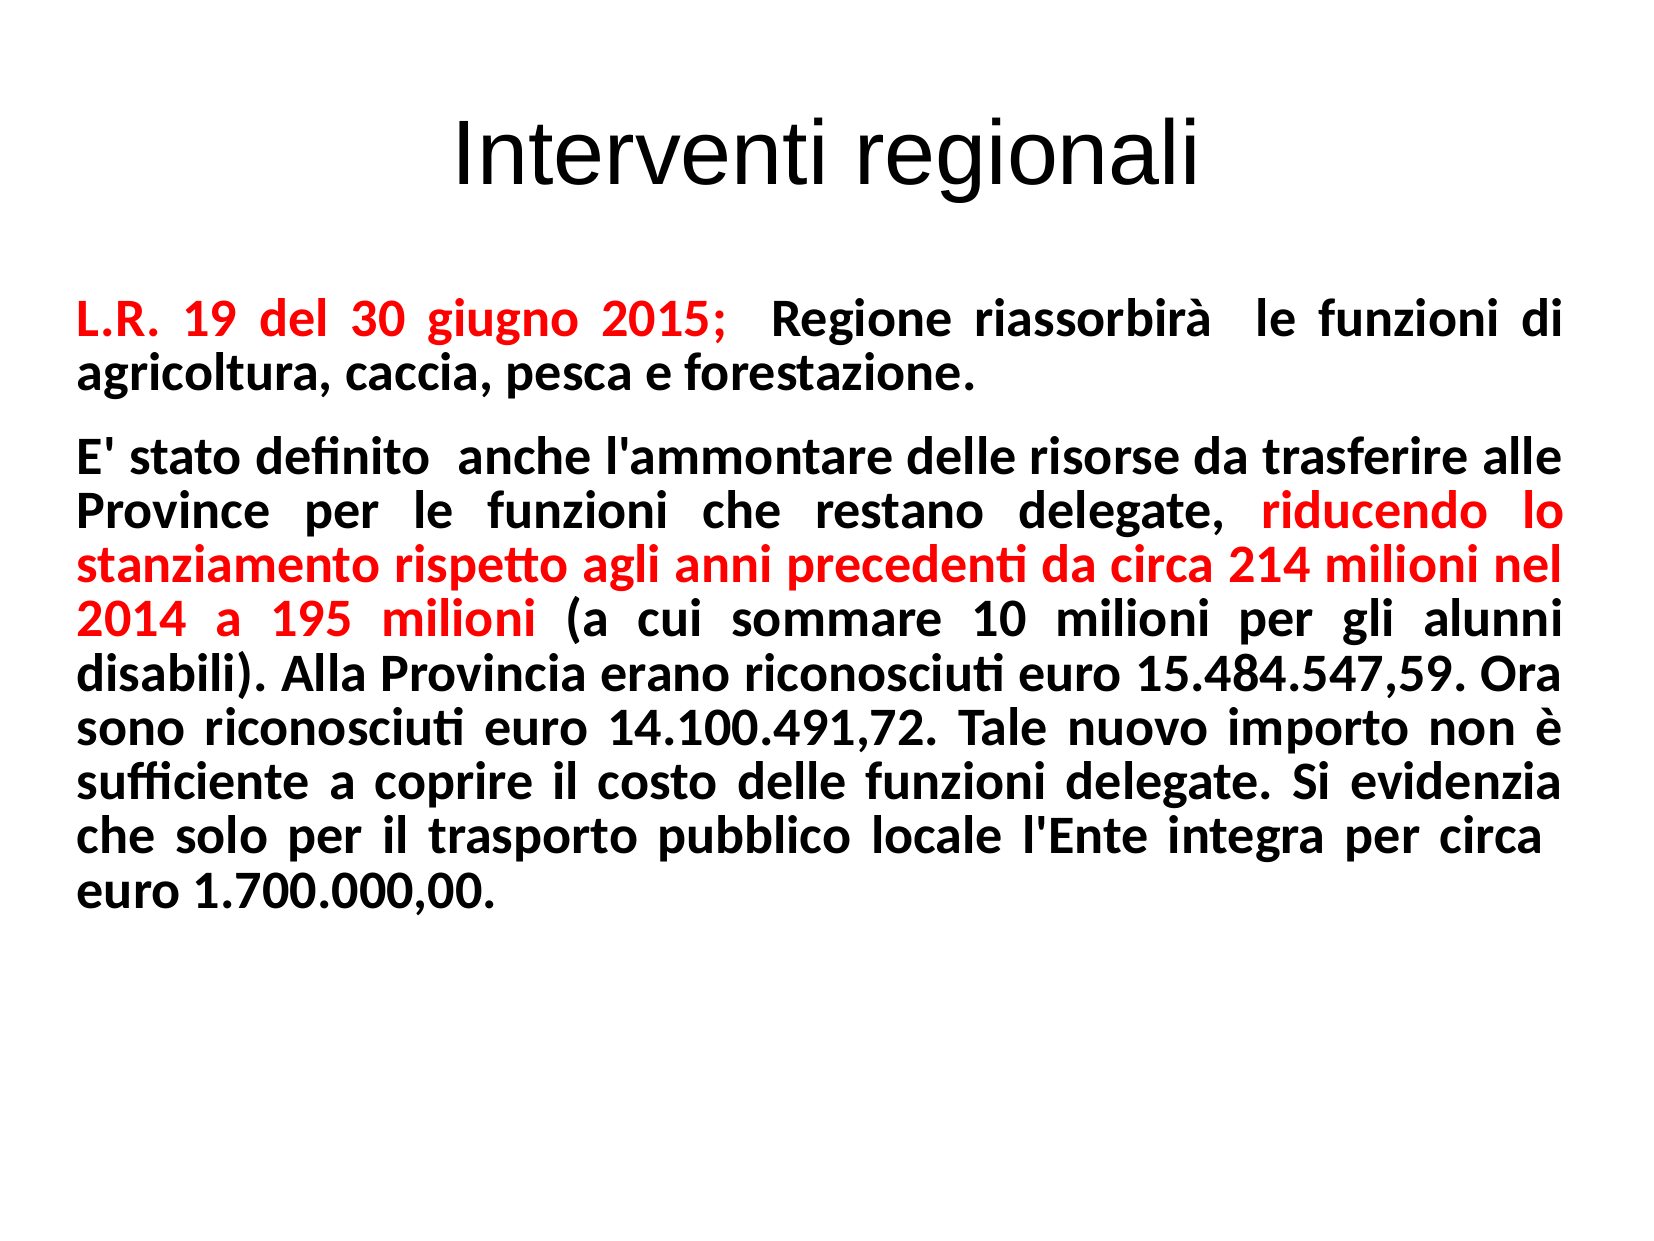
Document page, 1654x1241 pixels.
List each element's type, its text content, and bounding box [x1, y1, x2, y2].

list L.R. 19 del 30 giugno 2015; Regione riassorbirà le funzioni di agricoltura, caccia, pesca e forestazione. E' stato definito anche l'ammontare delle risorse da trasferire alle Province per le funzioni che restano delegate, riducendo lo stanziamento rispetto agli anni precedenti da circa 214 milioni nel 2014 a 195 milioni (a cui sommare 10 milioni per gli alunni disabili). Alla Provincia erano riconosciuti euro 15.484.547,59. Ora sono riconosciuti euro 14.100.491,72. Tale nuovo importo non è sufficiente a coprire il costo delle funzioni delegate. Si evidenzia che solo per il trasporto pubblico locale l'Ente integra per circa euro 1.700.000,00. [76, 295, 1565, 1054]
title Interventi regionali [82, 49, 1571, 257]
